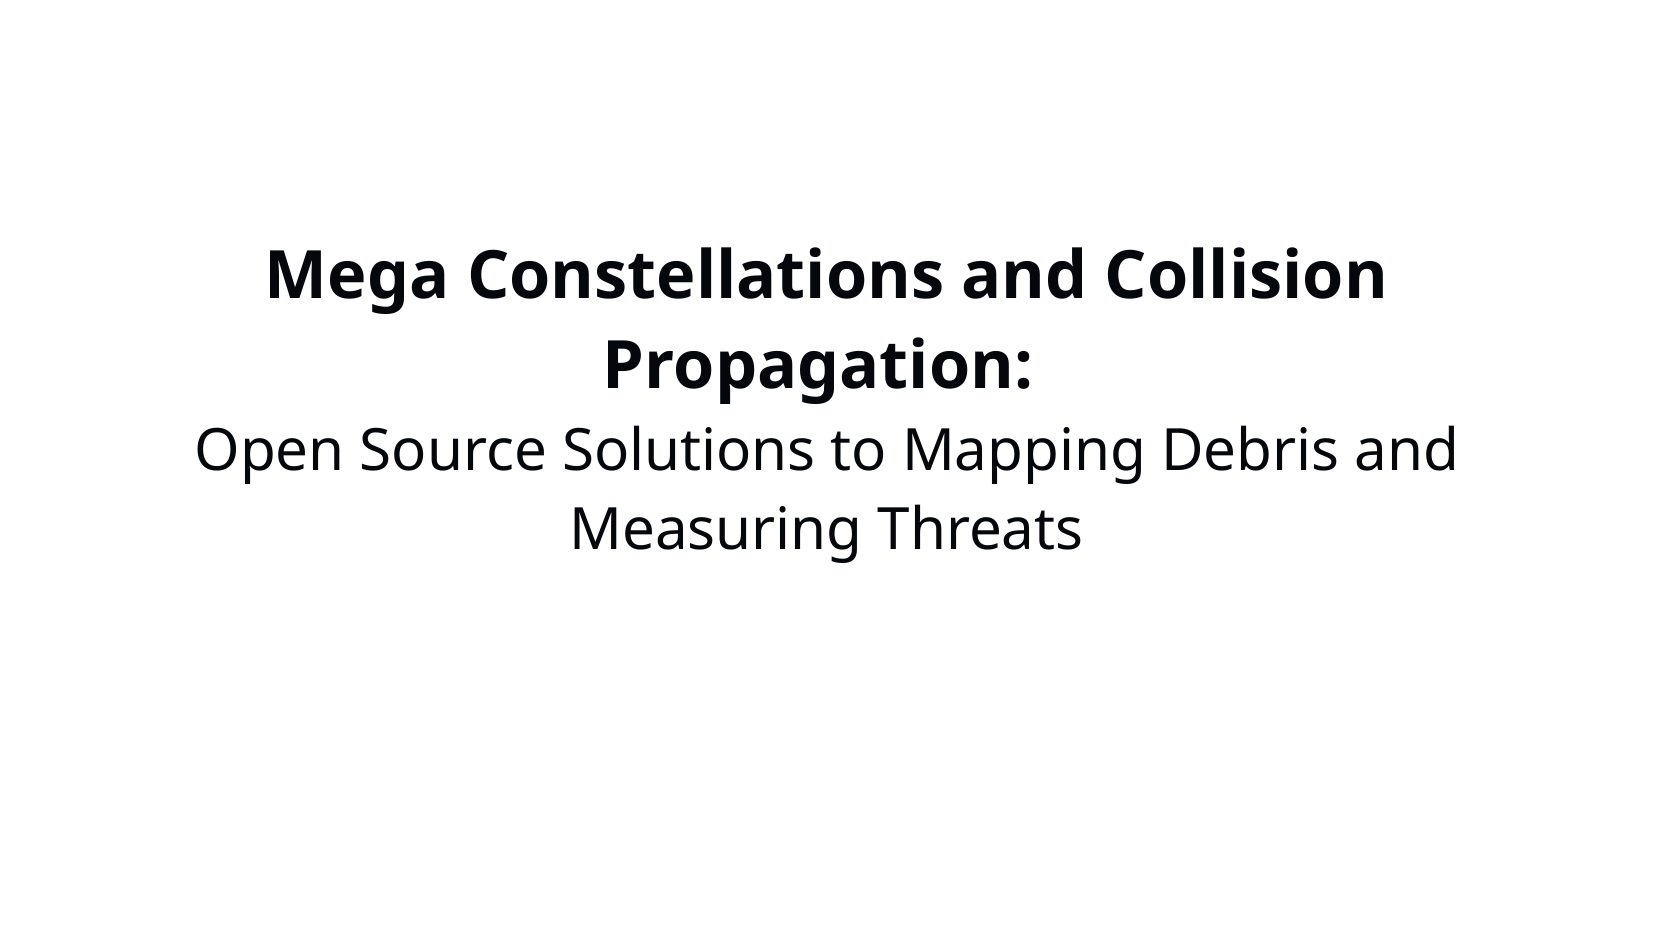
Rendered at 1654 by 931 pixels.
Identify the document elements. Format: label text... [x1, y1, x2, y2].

subtitle Mega Constellations and Collision Propagation: Open Source Solutions to Mapping Debris and Measuring Threats [82, 37, 1571, 757]
